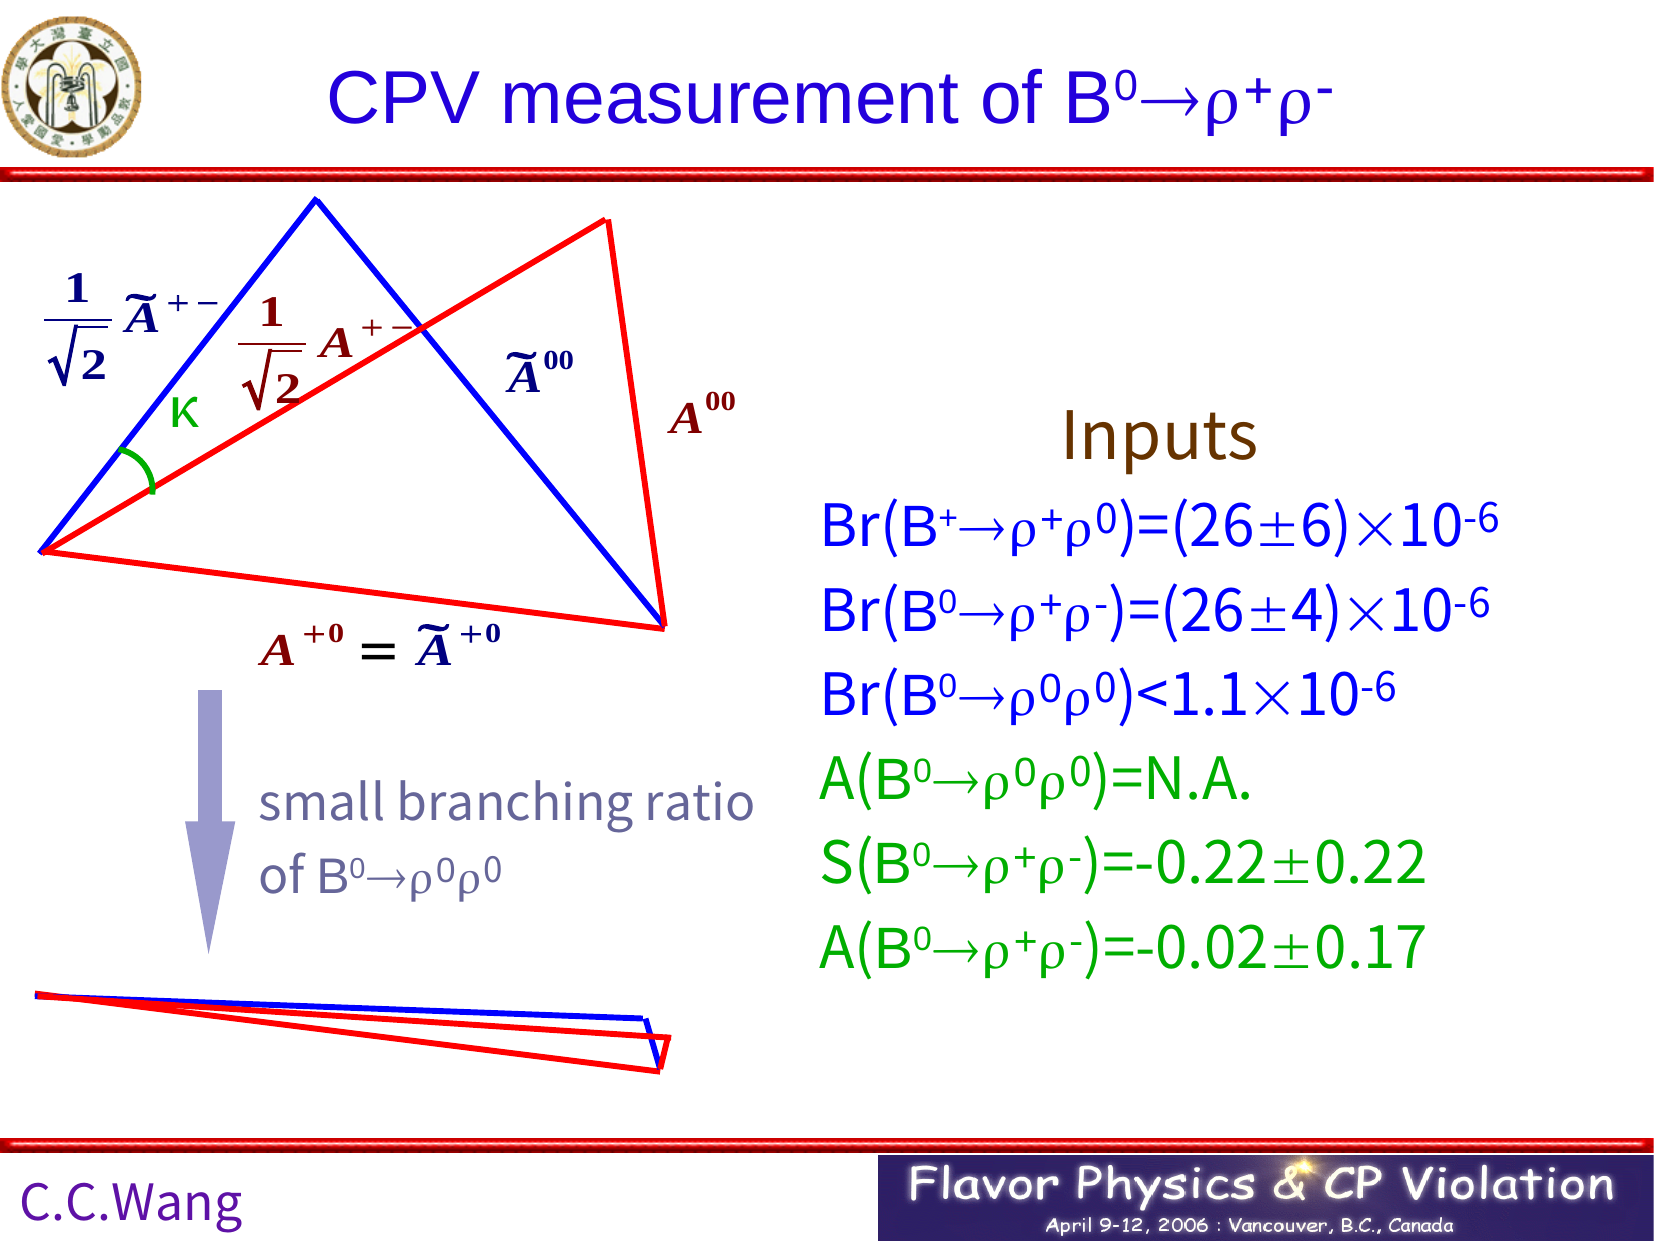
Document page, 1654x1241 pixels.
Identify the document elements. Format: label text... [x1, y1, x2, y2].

picture [878, 1155, 1654, 1241]
chart [247, 610, 508, 681]
picture [0, 167, 1654, 182]
picture [0, 15, 143, 159]
text_box  [168, 381, 206, 464]
chart [495, 338, 580, 409]
text_box small branching ratio of B000 [258, 762, 734, 913]
text_box Inputs Br(B++0)=(26±6)×10-6 Br(B0+-)=(26±4)×10-6 Br(B000)<1.1×10-6 A(B000)=N.A. S(B0+-)=-0.22±0.22 A(B0+-)=-0.02±0.17 [819, 382, 1502, 1010]
chart [34, 251, 426, 420]
chart [656, 378, 742, 449]
picture [0, 1138, 1654, 1153]
title CPV measurement of B0+- [140, 22, 1520, 173]
